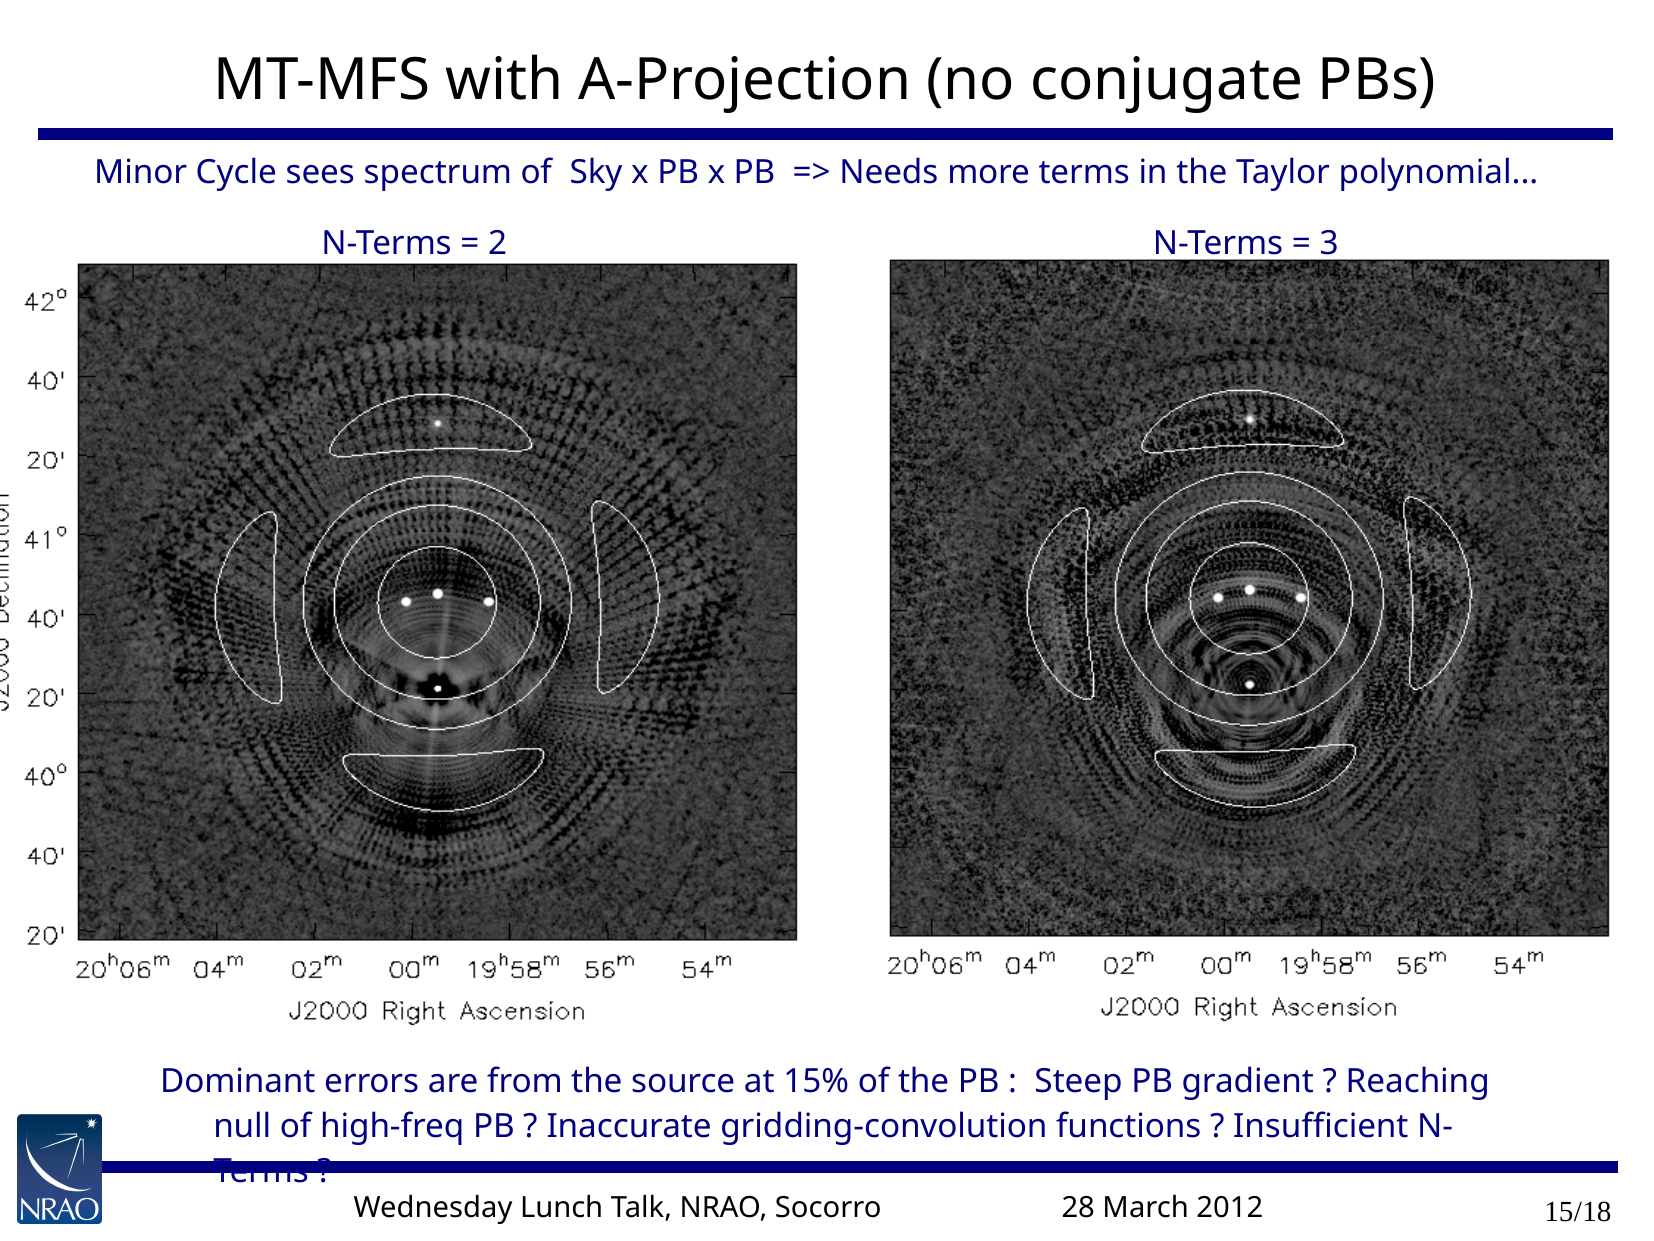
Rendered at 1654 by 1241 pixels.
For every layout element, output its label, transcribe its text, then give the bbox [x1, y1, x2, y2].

text_box Dominant errors are from the source at 15% of the PB : Steep PB gradient ? Reaching null of high-freq PB ? Inaccurate gridding-convolution functions ? Insufficient N-Terms ? [142, 1056, 1497, 1138]
picture [17, 1114, 102, 1224]
title MT-MFS with A-Projection (no conjugate PBs) [37, 8, 1613, 147]
picture [0, 210, 1653, 1057]
text_box Minor Cycle sees spectrum of Sky x PB x PB => Needs more terms in the Taylor polynomial... N-Terms = 2 N-Terms = 3 [76, 148, 1608, 255]
